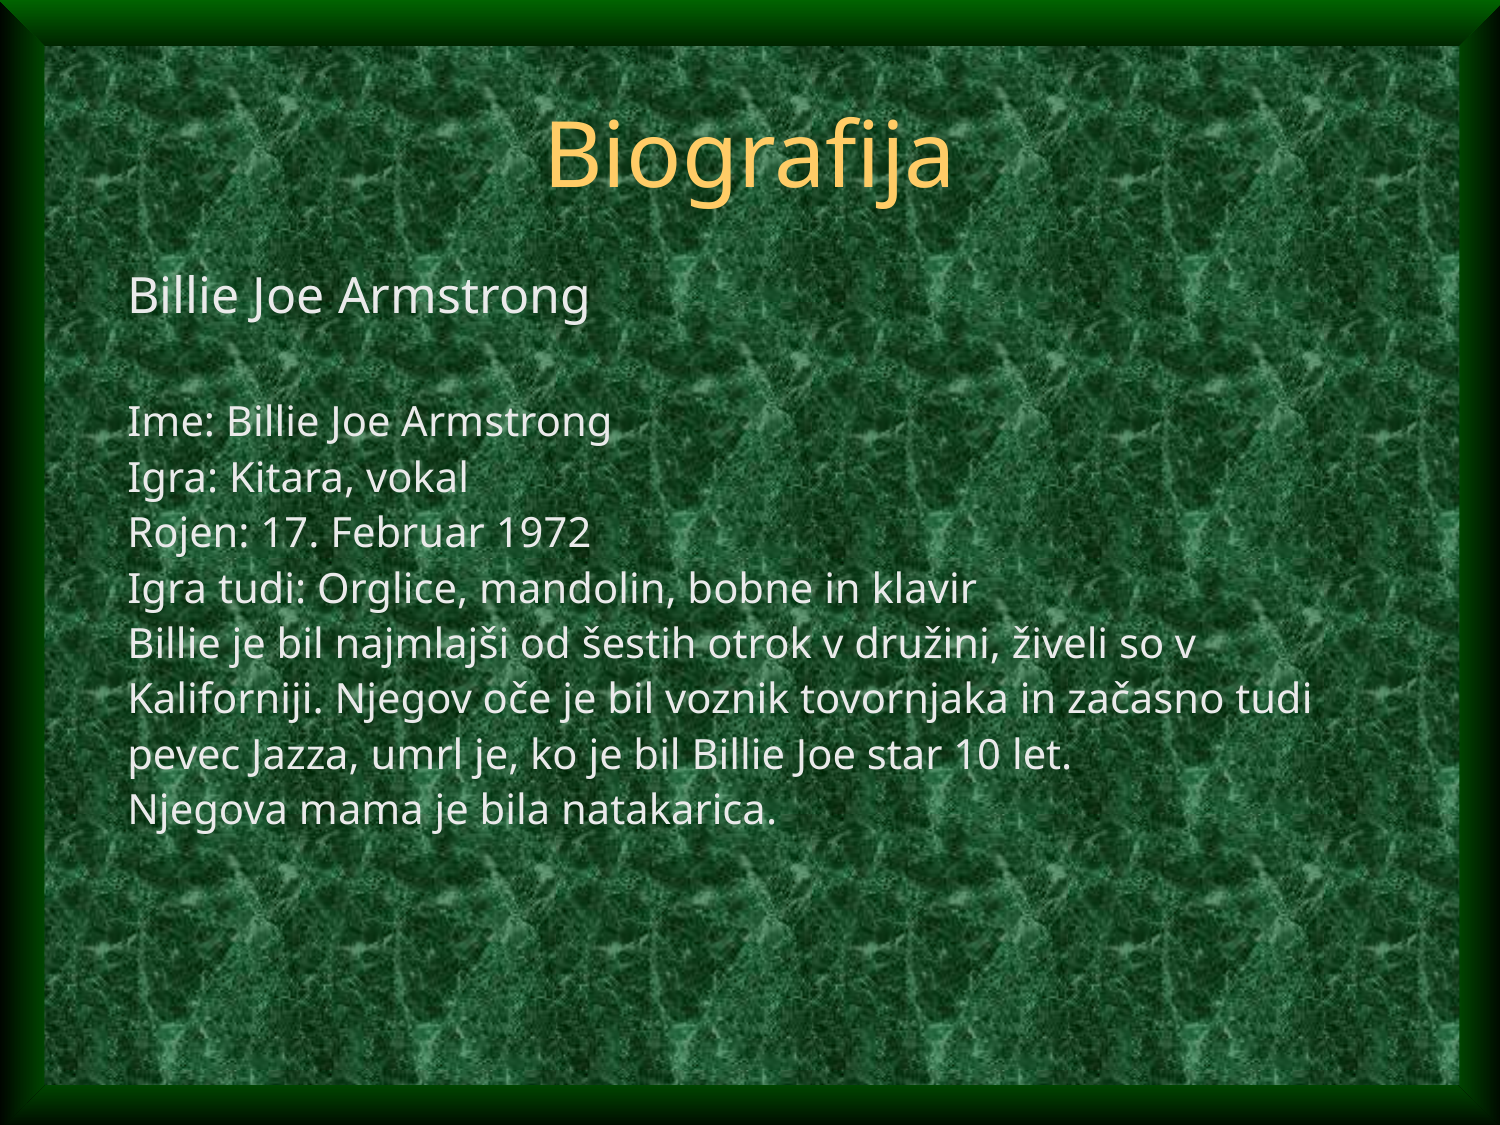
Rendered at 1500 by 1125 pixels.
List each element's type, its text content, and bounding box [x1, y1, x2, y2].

list Billie Joe Armstrong Ime: Billie Joe Armstrong Igra: Kitara, vokal Rojen: 17. Februar 1972 Igra tudi: Orglice, mandolin, bobne in klavir Billie je bil najmlajši od šestih otrok v družini, živeli so v Kaliforniji. Njegov oče je bil voznik tovornjaka in začasno tudi pevec Jazza, umrl je, ko je bil Billie Joe star 10 let. Njegova mama je bila natakarica. [112, 262, 1388, 947]
title Biografija [112, 49, 1388, 253]
picture [44, 46, 1460, 1085]
